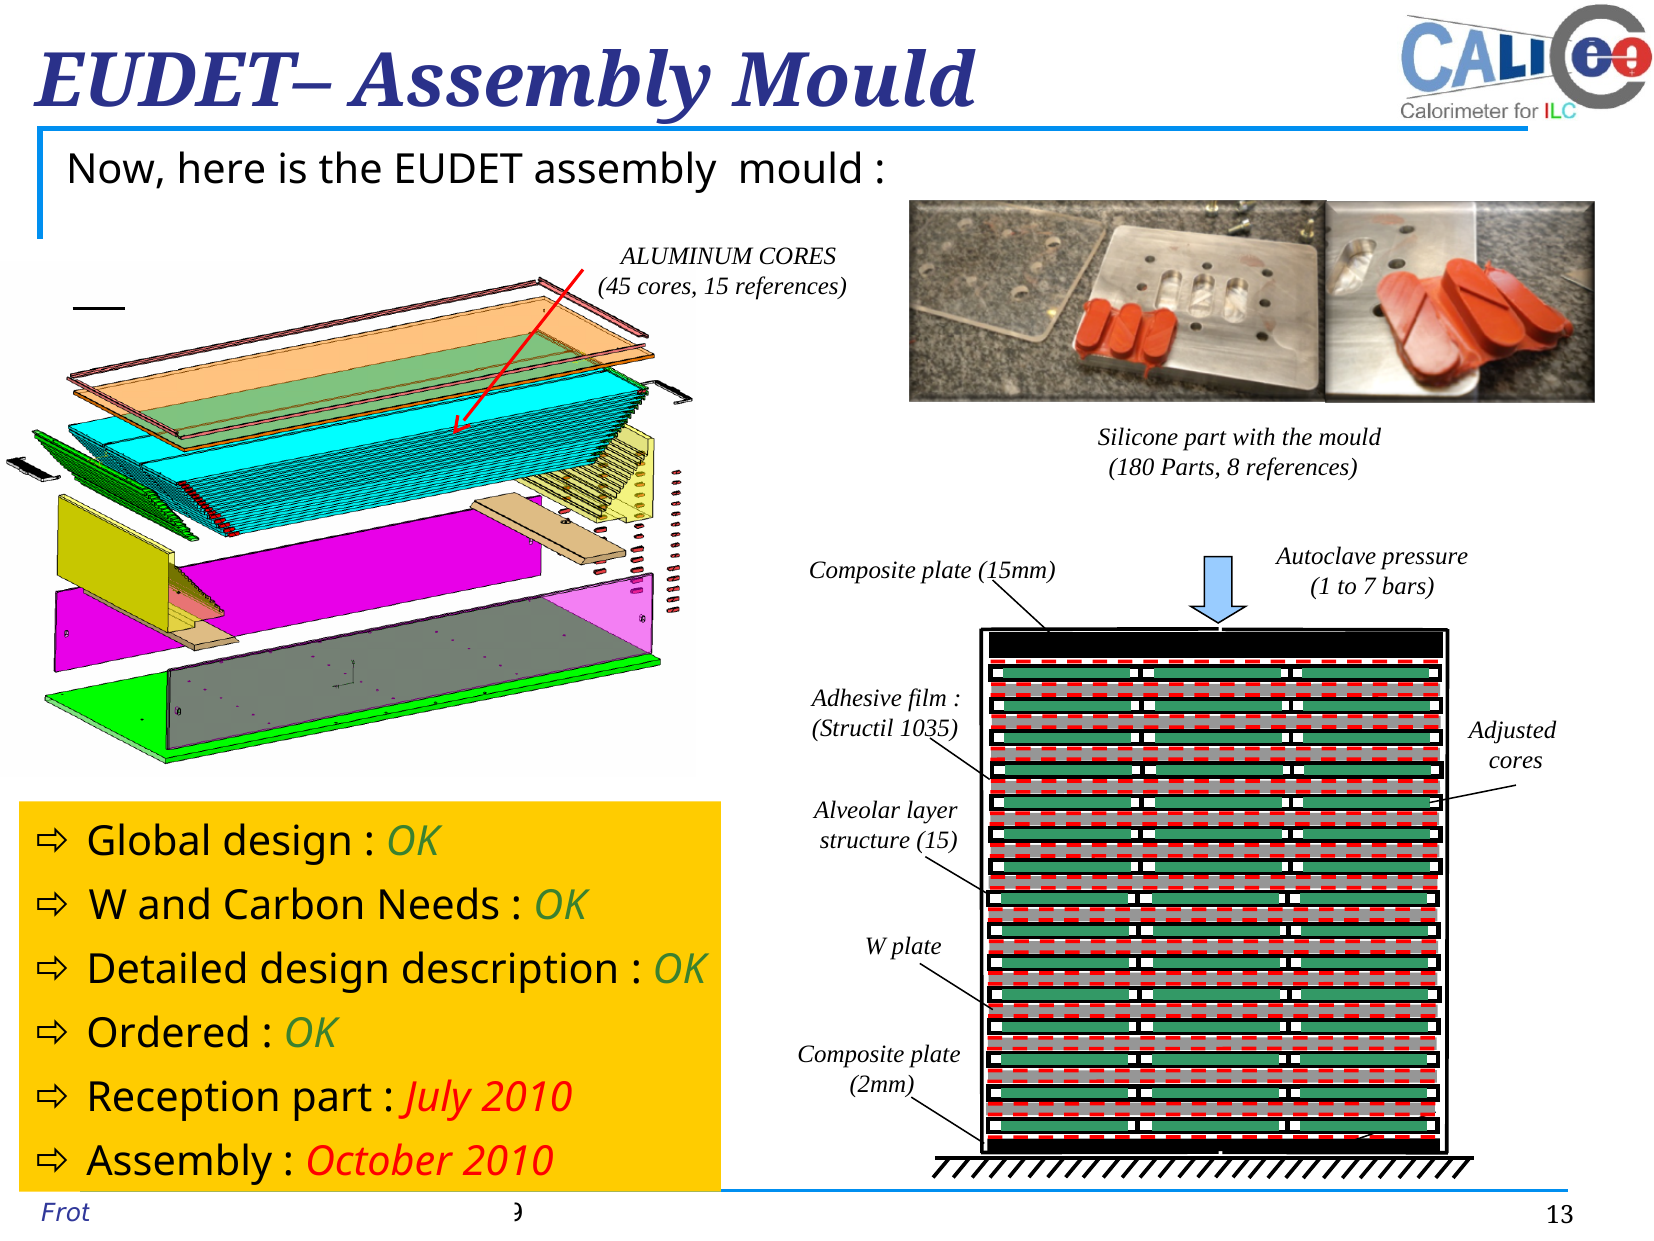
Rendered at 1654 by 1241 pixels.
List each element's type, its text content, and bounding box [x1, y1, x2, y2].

text_box [990, 666, 1441, 680]
text_box [988, 1086, 1439, 1100]
text_box [989, 987, 1440, 1001]
text_box [990, 860, 1441, 873]
text_box [992, 763, 1442, 777]
text_box  Global design : OK  W and Carbon Needs : OK  Detailed design description : OK  Ordered : OK  Reception part : July 2010  Assembly : October 2010 [19, 801, 721, 1192]
text_box [991, 634, 1441, 657]
text_box Composite plate (2mm) [782, 1030, 976, 1106]
text_box [988, 1020, 1439, 1034]
text_box [988, 1052, 1439, 1066]
text_box ALUMINUM CORES (45 cores, 15 references) [582, 231, 875, 308]
text_box Silicone part with the mould (180 Parts, 8 references) [1083, 412, 1397, 489]
text_box [991, 731, 1441, 744]
text_box Autoclave pressure (1 to 7 bars) [1261, 532, 1484, 608]
picture [0, 261, 696, 777]
text_box [991, 795, 1441, 809]
title EUDET– Assembly Mould [20, 19, 1510, 226]
text_box <number> [1203, 1157, 1589, 1241]
text_box Adjusted cores [1454, 705, 1578, 782]
text_box [988, 891, 1438, 905]
text_box Adhesive film : (Structil 1035) [797, 673, 977, 749]
text_box [991, 699, 1441, 713]
text_box [990, 827, 1441, 841]
picture [907, 198, 1597, 405]
text_box Now, here is the EUDET assembly mould : [51, 133, 1599, 200]
text_box [1190, 556, 1246, 623]
text_box [988, 956, 1439, 969]
text_box [988, 1118, 1438, 1132]
picture [1397, 0, 1654, 121]
text_box [988, 924, 1439, 938]
text_box Composite plate (15mm) [794, 545, 1071, 592]
text_box W plate [850, 921, 957, 968]
text_box Alveolar layer structure (15) [799, 786, 979, 862]
